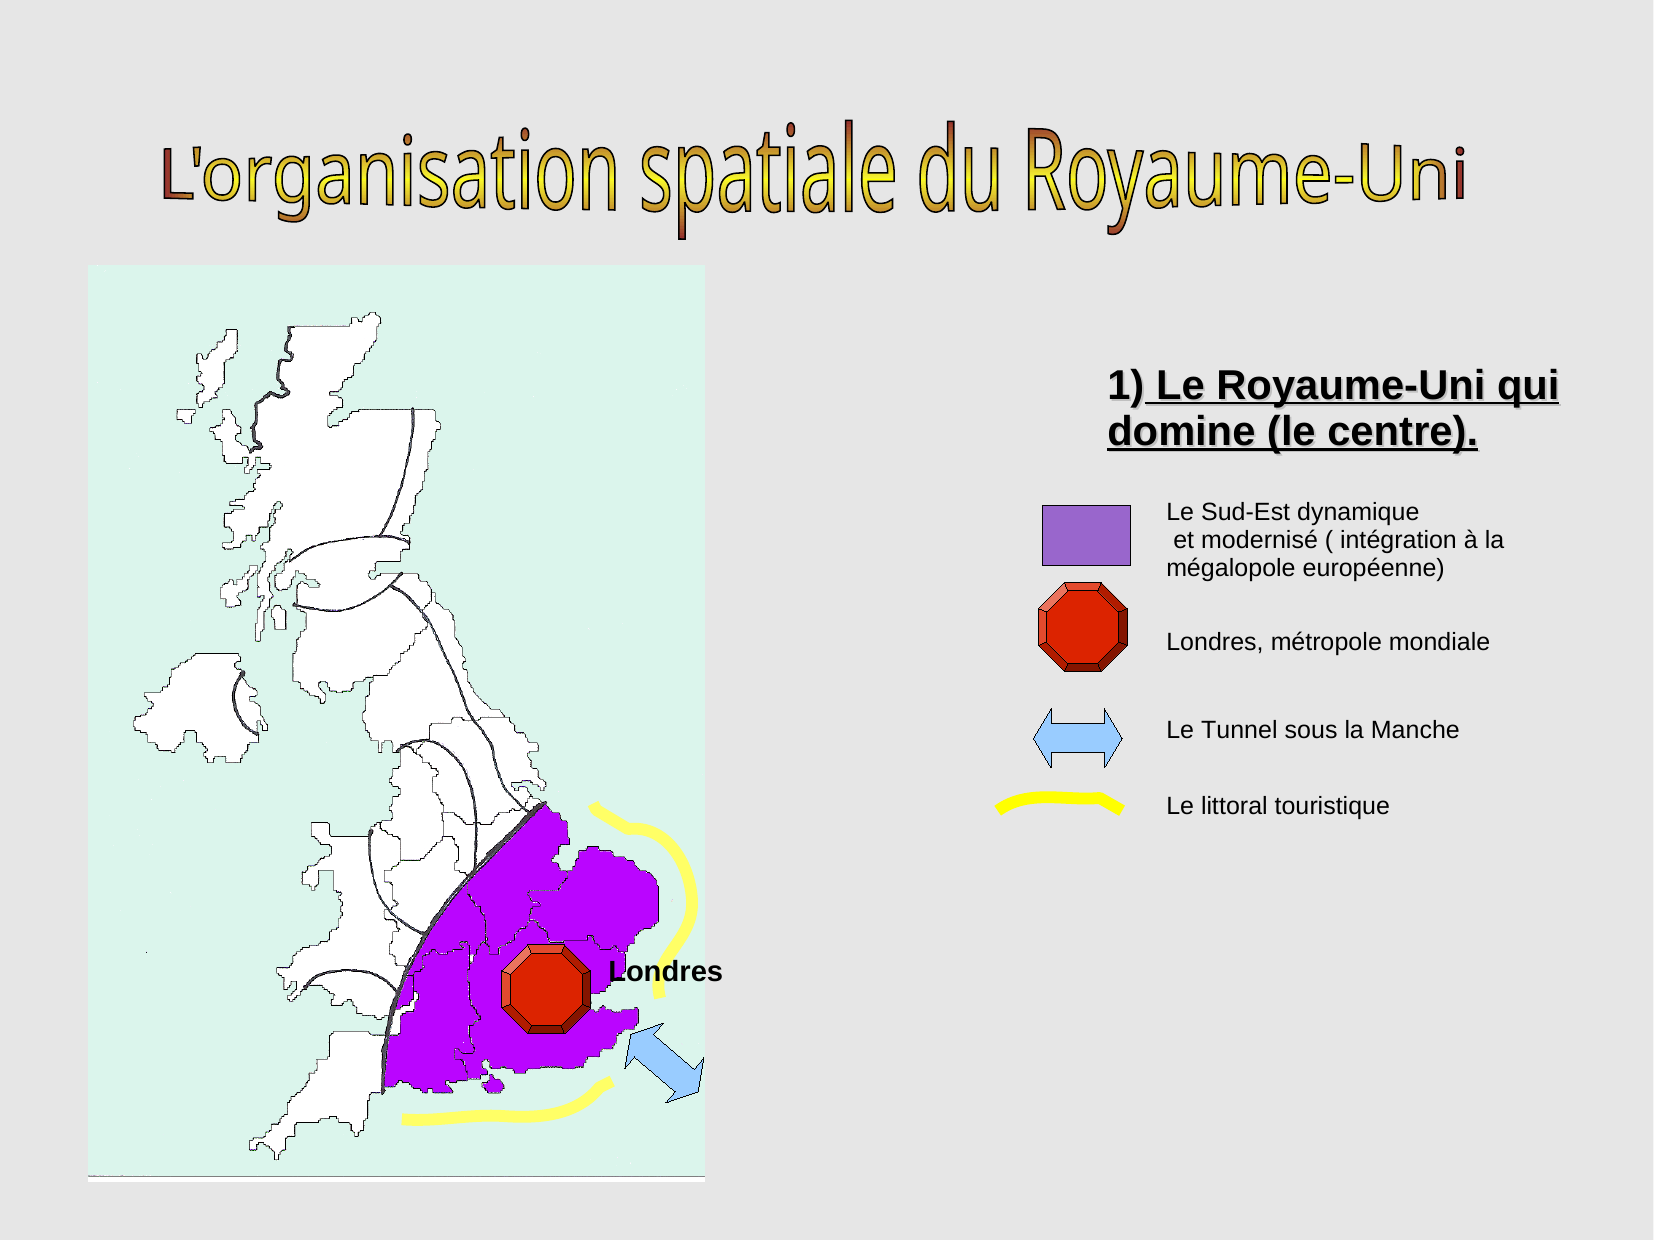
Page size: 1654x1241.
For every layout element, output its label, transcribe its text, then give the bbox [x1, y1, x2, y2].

text_box L'organisation spatiale du Royaume-Uni [1296, 155, 1330, 204]
text_box L'organisation spatiale du Royaume-Uni [642, 146, 670, 212]
text_box L'organisation spatiale du Royaume-Uni [803, 145, 834, 213]
text_box L'organisation spatiale du Royaume-Uni [965, 147, 998, 212]
text_box L'organisation spatiale du Royaume-Uni [491, 137, 515, 210]
text_box L'organisation spatiale du Royaume-Uni [318, 155, 350, 204]
text_box L'organisation spatiale du Royaume-Uni [537, 148, 574, 211]
text_box L'organisation spatiale du Royaume-Uni [420, 151, 448, 208]
text_box L'organisation spatiale du Royaume-Uni [1413, 159, 1446, 200]
picture [88, 265, 705, 1182]
text_box L'organisation spatiale du Royaume-Uni [1146, 150, 1178, 209]
text_box Le Sud-Est dynamique et modernisé ( intégration à la mégalopole européenne) [1151, 490, 1595, 590]
text_box L'organisation spatiale du Royaume-Uni [164, 148, 193, 199]
text_box [1033, 708, 1123, 768]
text_box L'organisation spatiale du Royaume-Uni [582, 147, 615, 211]
text_box L'organisation spatiale du Royaume-Uni [249, 157, 272, 201]
text_box L'organisation spatiale du Royaume-Uni [678, 146, 713, 240]
text_box L'organisation spatiale du Royaume-Uni [1069, 148, 1105, 210]
text_box L'organisation spatiale du Royaume-Uni [1107, 150, 1144, 235]
text_box L'organisation spatiale du Royaume-Uni [275, 156, 310, 222]
text_box [1042, 505, 1131, 566]
text_box L'organisation spatiale du Royaume-Uni [757, 132, 781, 213]
text_box L'organisation spatiale du Royaume-Uni [360, 153, 393, 205]
text_box L'organisation spatiale du Royaume-Uni [453, 150, 485, 209]
text_box L'organisation spatiale du Royaume-Uni [1188, 152, 1221, 207]
text_box Londres, métropole mondiale [1151, 620, 1536, 663]
text_box L'organisation spatiale du Royaume-Uni [920, 121, 954, 213]
text_box L'organisation spatiale du Royaume-Uni [1028, 128, 1065, 210]
text_box [1039, 583, 1128, 672]
text_box 1) Le Royaume-Uni qui domine (le centre). [1092, 354, 1595, 465]
text_box L'organisation spatiale du Royaume-Uni [204, 158, 240, 201]
text_box [502, 945, 591, 1034]
text_box L'organisation spatiale du Royaume-Uni [861, 146, 895, 213]
text_box [624, 1023, 704, 1103]
text_box L'organisation spatiale du Royaume-Uni [1232, 153, 1287, 205]
text_box L'organisation spatiale du Royaume-Uni [719, 146, 751, 213]
text_box Le littoral touristique [1151, 783, 1477, 827]
text_box Londres [590, 944, 827, 1000]
text_box L'organisation spatiale du Royaume-Uni [1361, 143, 1401, 202]
text_box Le Tunnel sous la Manche [1151, 708, 1565, 752]
